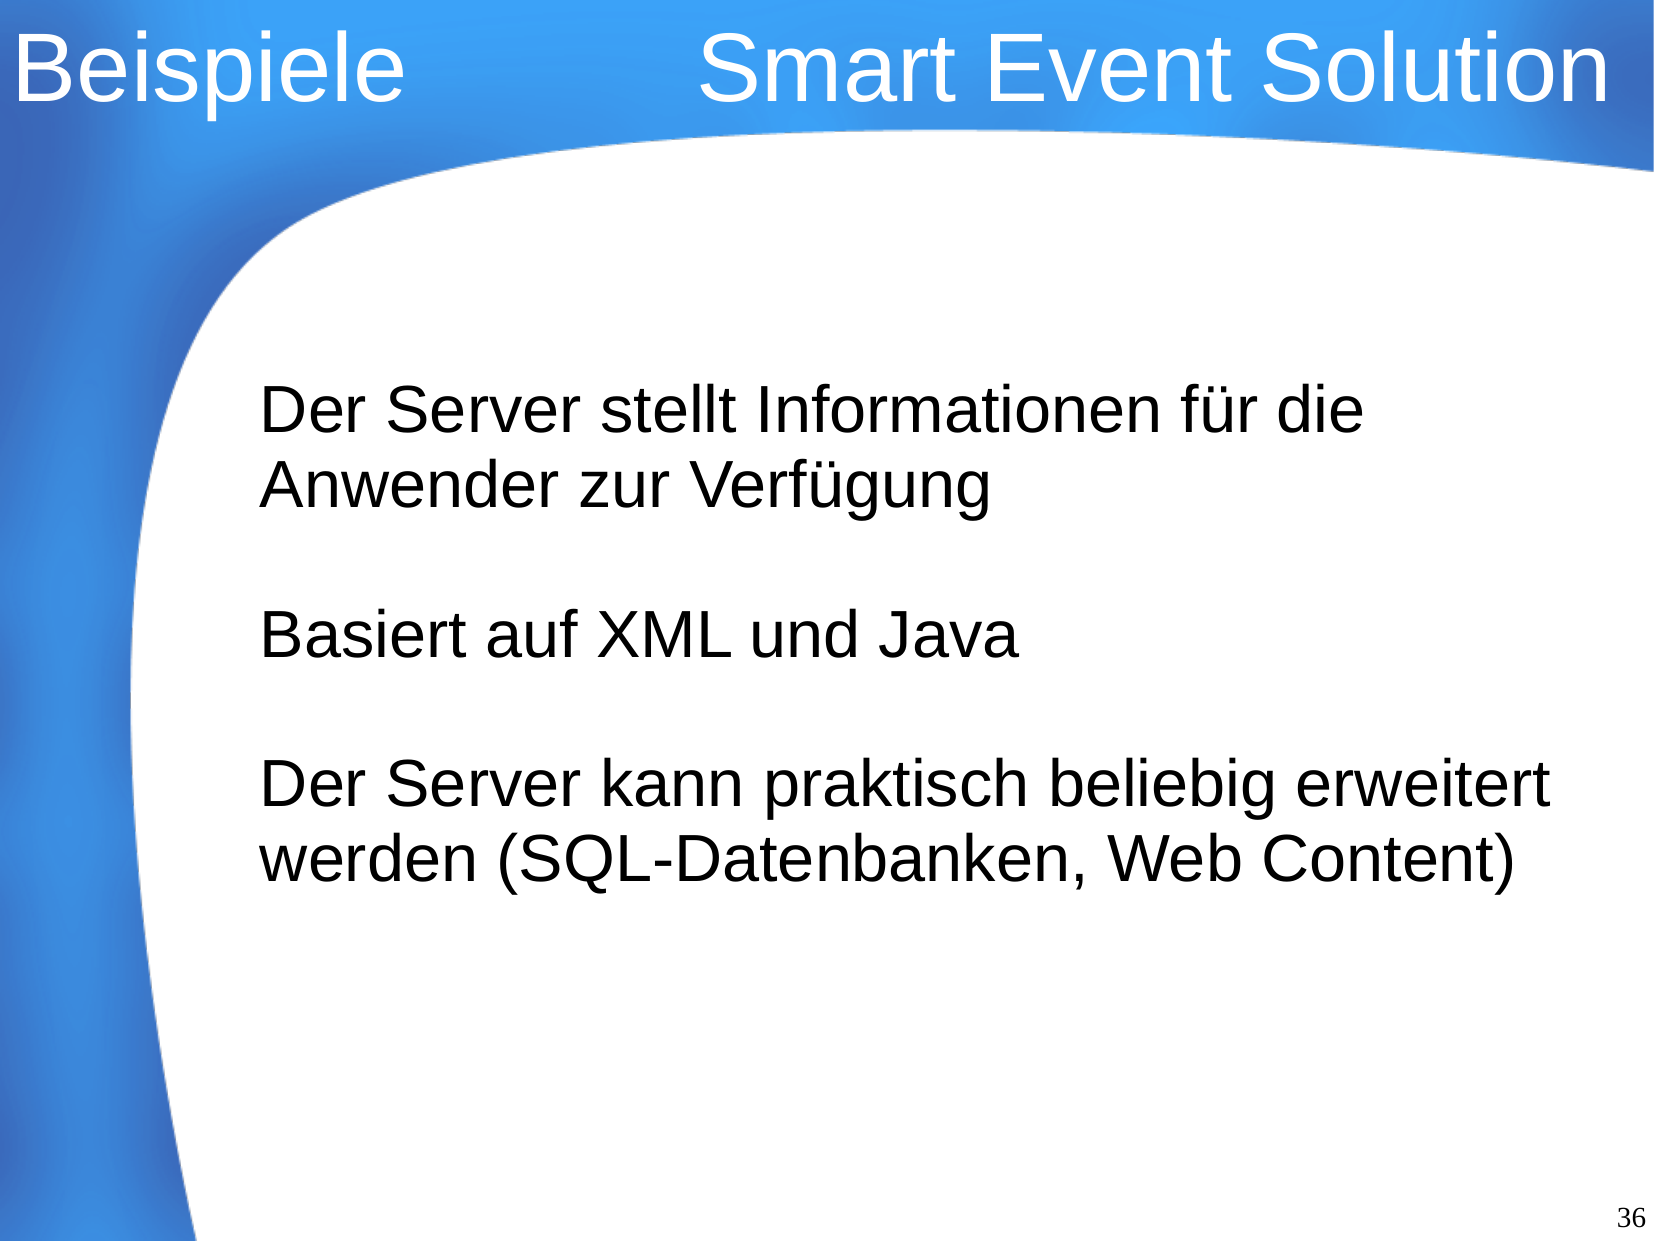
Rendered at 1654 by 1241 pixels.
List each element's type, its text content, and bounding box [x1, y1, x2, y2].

picture [0, 0, 1654, 1241]
subtitle Der Server stellt Informationen für die Anwender zur Verfügung Basiert auf XML und Java Der Server kann praktisch beliebig erweitert werden (SQL-Datenbanken, Web Content) [259, 248, 1560, 1170]
title Beispiele [11, 13, 697, 123]
title Smart Event Solution [697, 13, 1619, 123]
